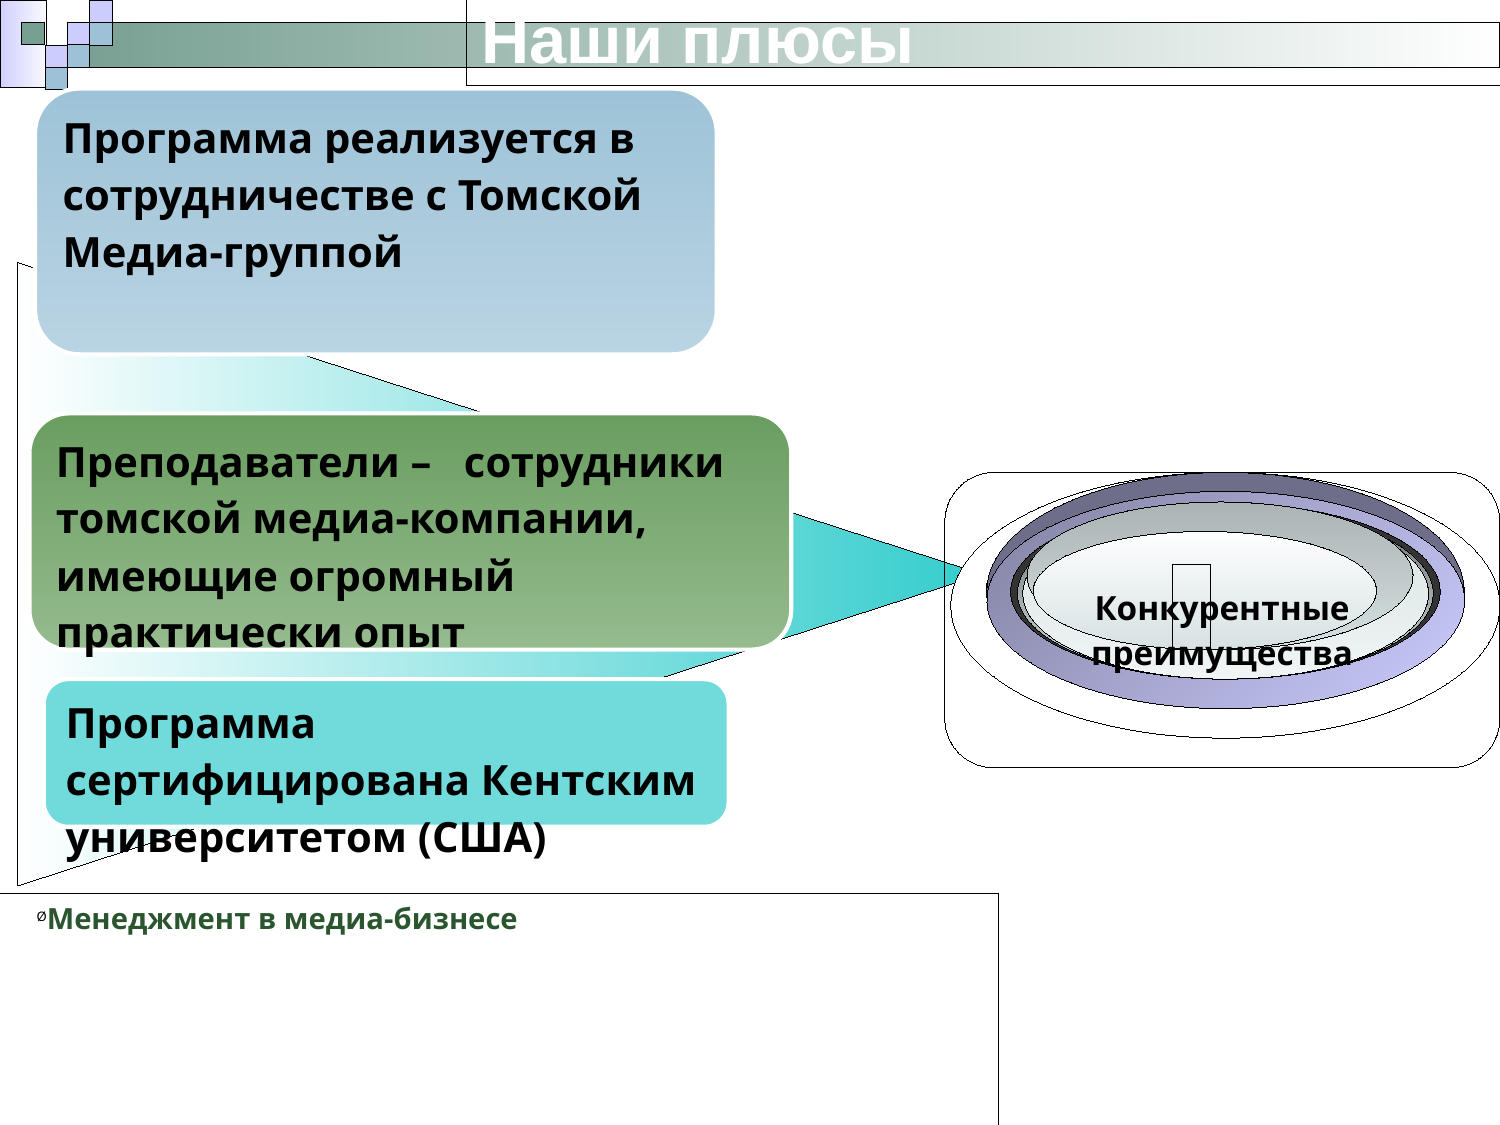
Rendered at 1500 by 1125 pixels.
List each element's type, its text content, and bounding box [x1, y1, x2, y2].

text_box [129, 837, 138, 850]
text_box Наши плюсы [466, 0, 1500, 86]
text_box [17, 262, 748, 886]
text_box Преподаватели – сотрудники томской медиа-компании, имеющие огромный практически опыт [29, 413, 792, 650]
text_box Конкурентные преимущества [944, 472, 1500, 768]
text_box Программа сертифицирована Кентским университетом (США) [43, 679, 729, 827]
text_box Программа реализуется в сотрудничестве с Томской Медиа-группой [35, 88, 717, 355]
text_box Менеджмент в медиа-бизнесе [0, 893, 999, 1125]
text_box [778, 512, 944, 641]
